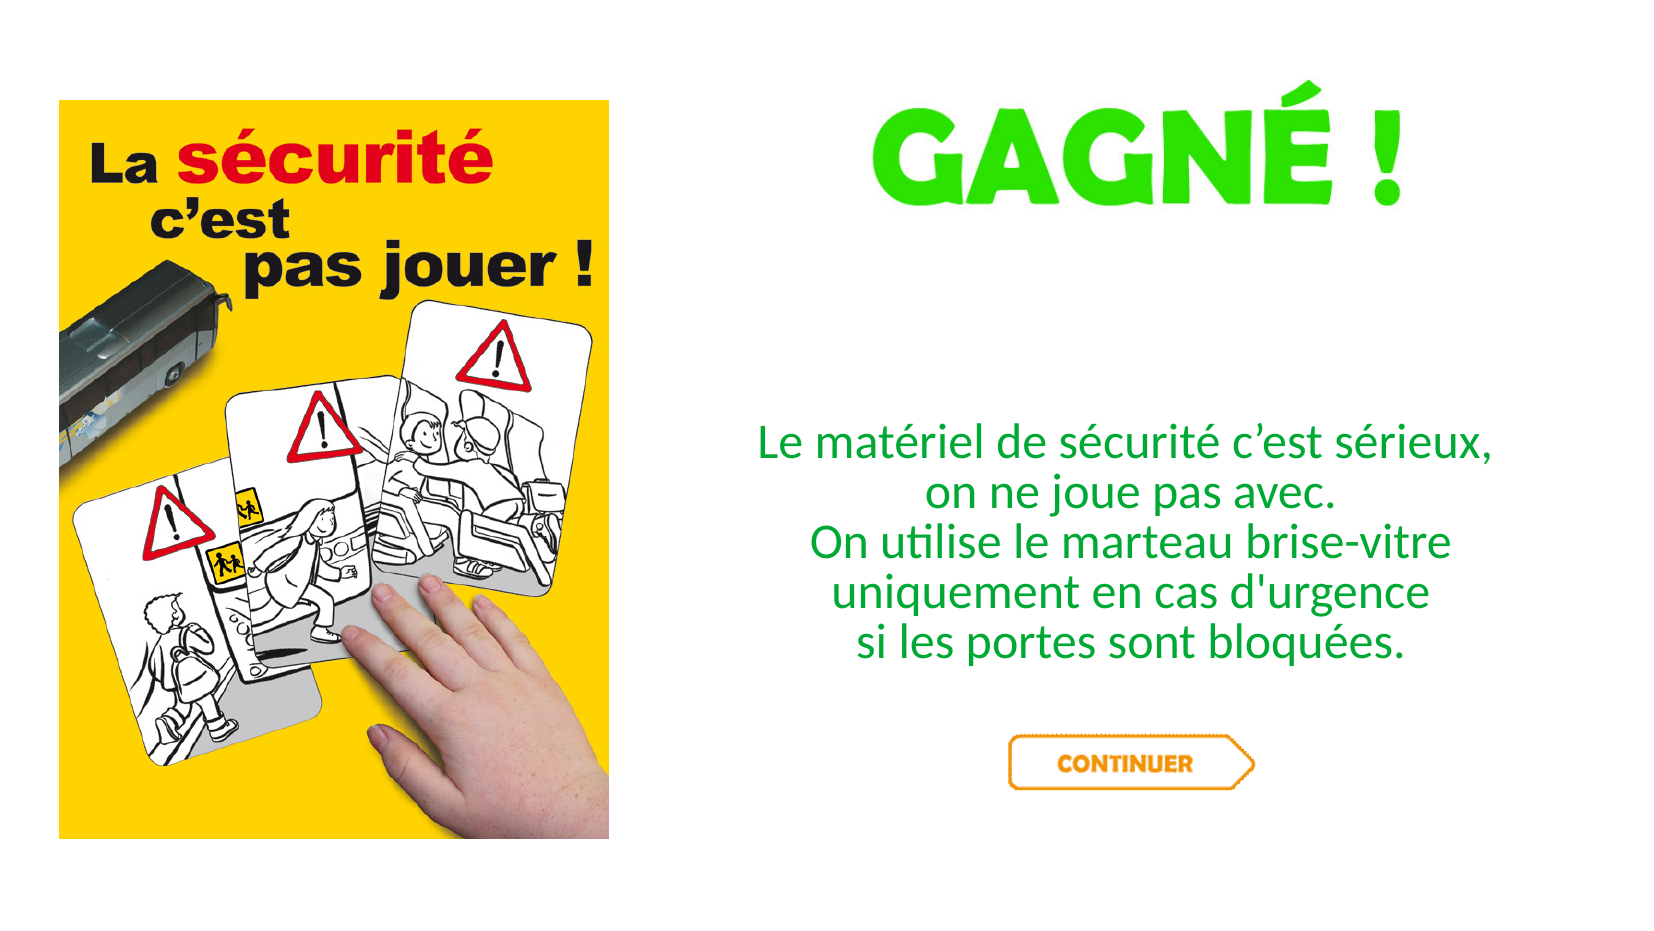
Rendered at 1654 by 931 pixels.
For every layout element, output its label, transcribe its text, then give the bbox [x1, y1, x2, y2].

text_box Le matériel de sécurité c’est sérieux, on ne joue pas avec. On utilise le marteau brise-vitre uniquement en cas d'urgence si les portes sont bloquées. [679, 413, 1583, 679]
picture [59, 100, 609, 839]
picture [1007, 732, 1258, 793]
picture [834, 59, 1447, 237]
